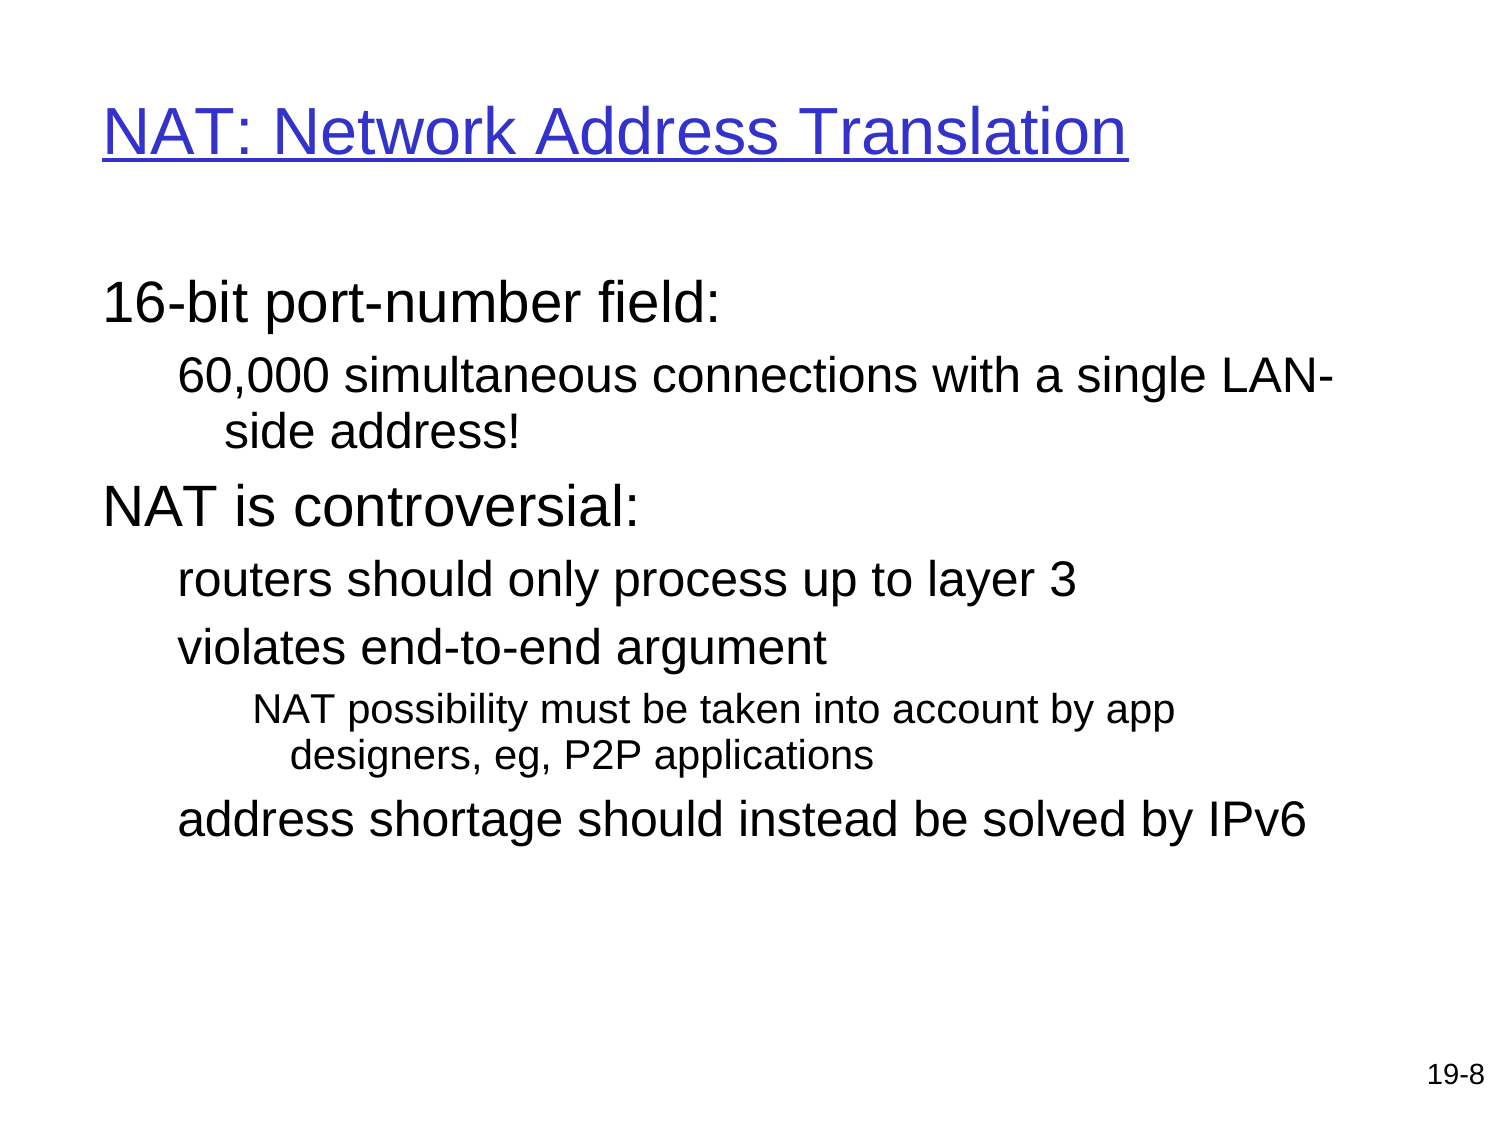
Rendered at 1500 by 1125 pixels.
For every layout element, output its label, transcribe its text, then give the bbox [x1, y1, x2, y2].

title NAT: Network Address Translation [87, 37, 1363, 225]
list 16-bit port-number field: 60,000 simultaneous connections with a single LAN-side address! NAT is controversial: routers should only process up to layer 3 violates end-to-end argument NAT possibility must be taken into account by app designers, eg, P2P applications address shortage should instead be solved by IPv6 [87, 262, 1363, 1026]
